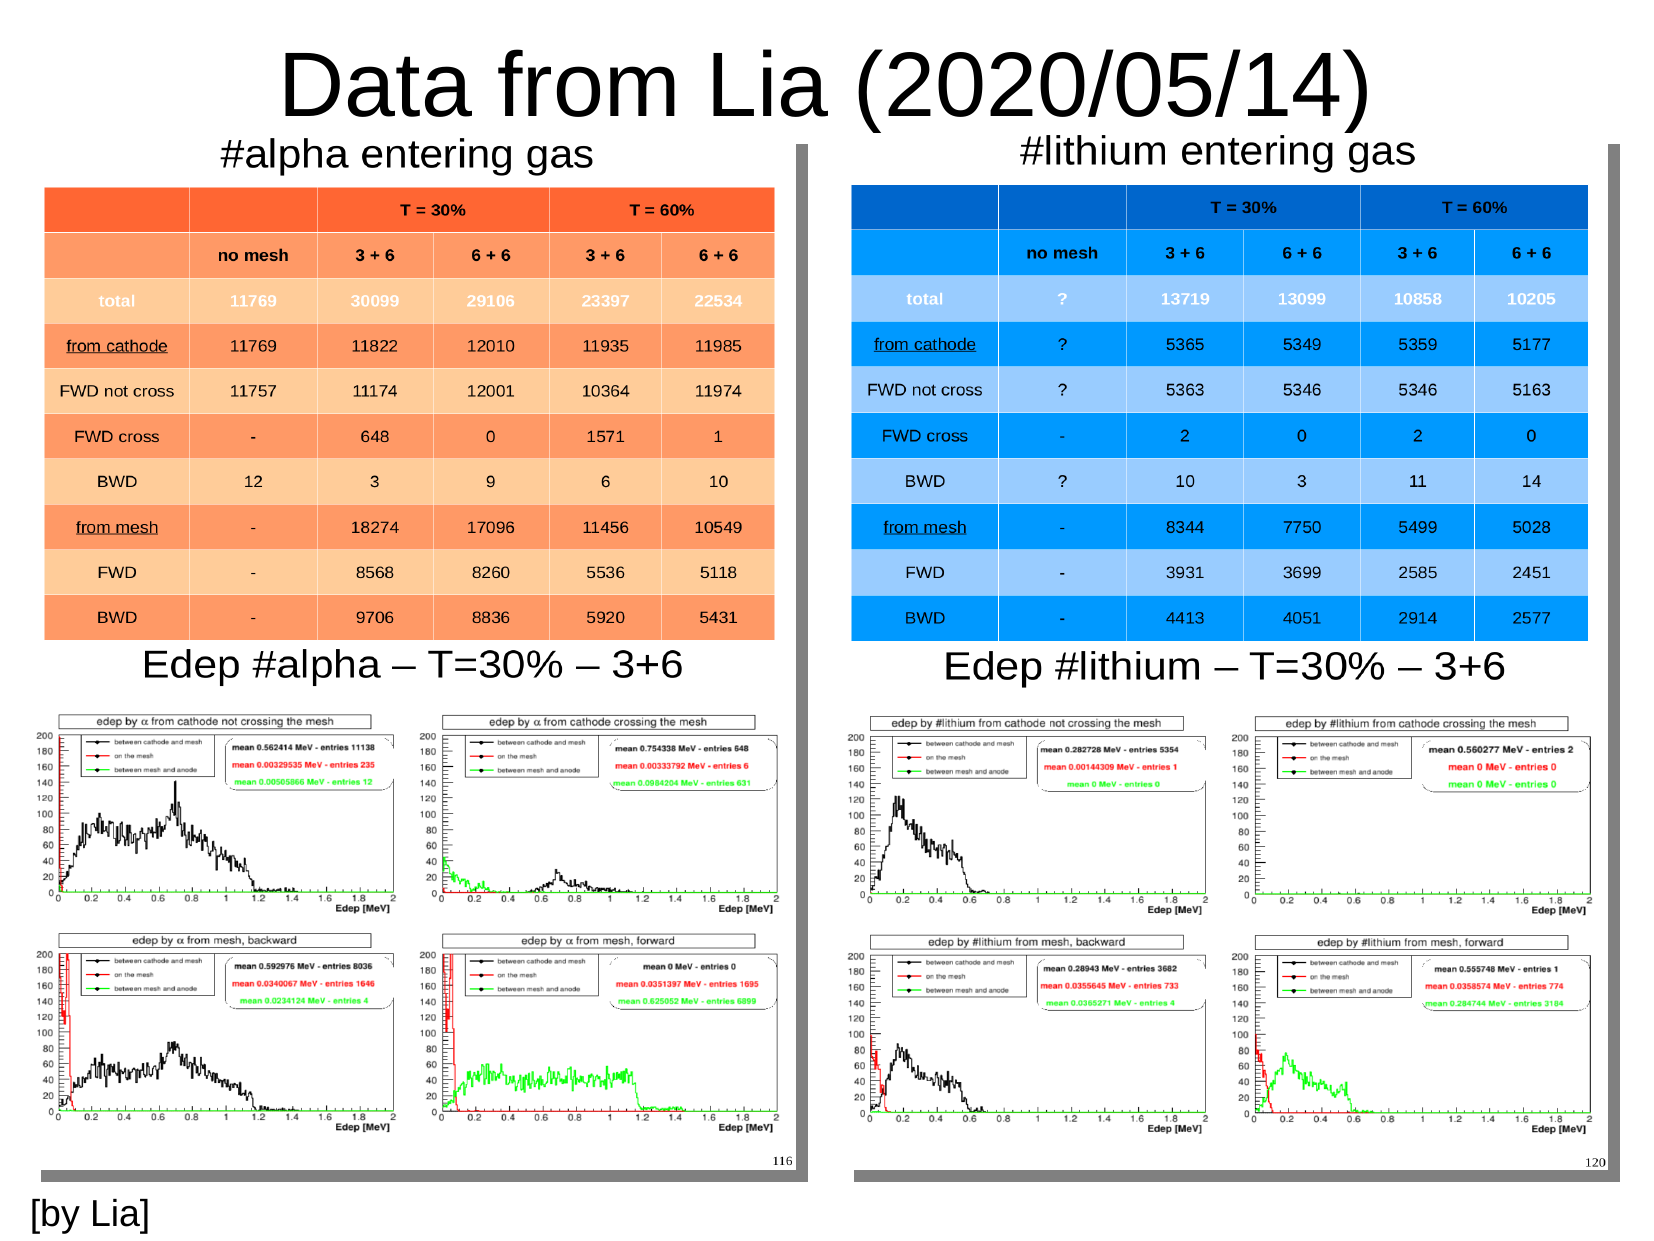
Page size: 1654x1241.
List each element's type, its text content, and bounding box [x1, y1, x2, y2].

title Data from Lia (2020/05/14) [82, 33, 1571, 137]
picture [839, 133, 1608, 1171]
picture [30, 133, 796, 1171]
text_box [by Lia] [15, 1185, 196, 1241]
